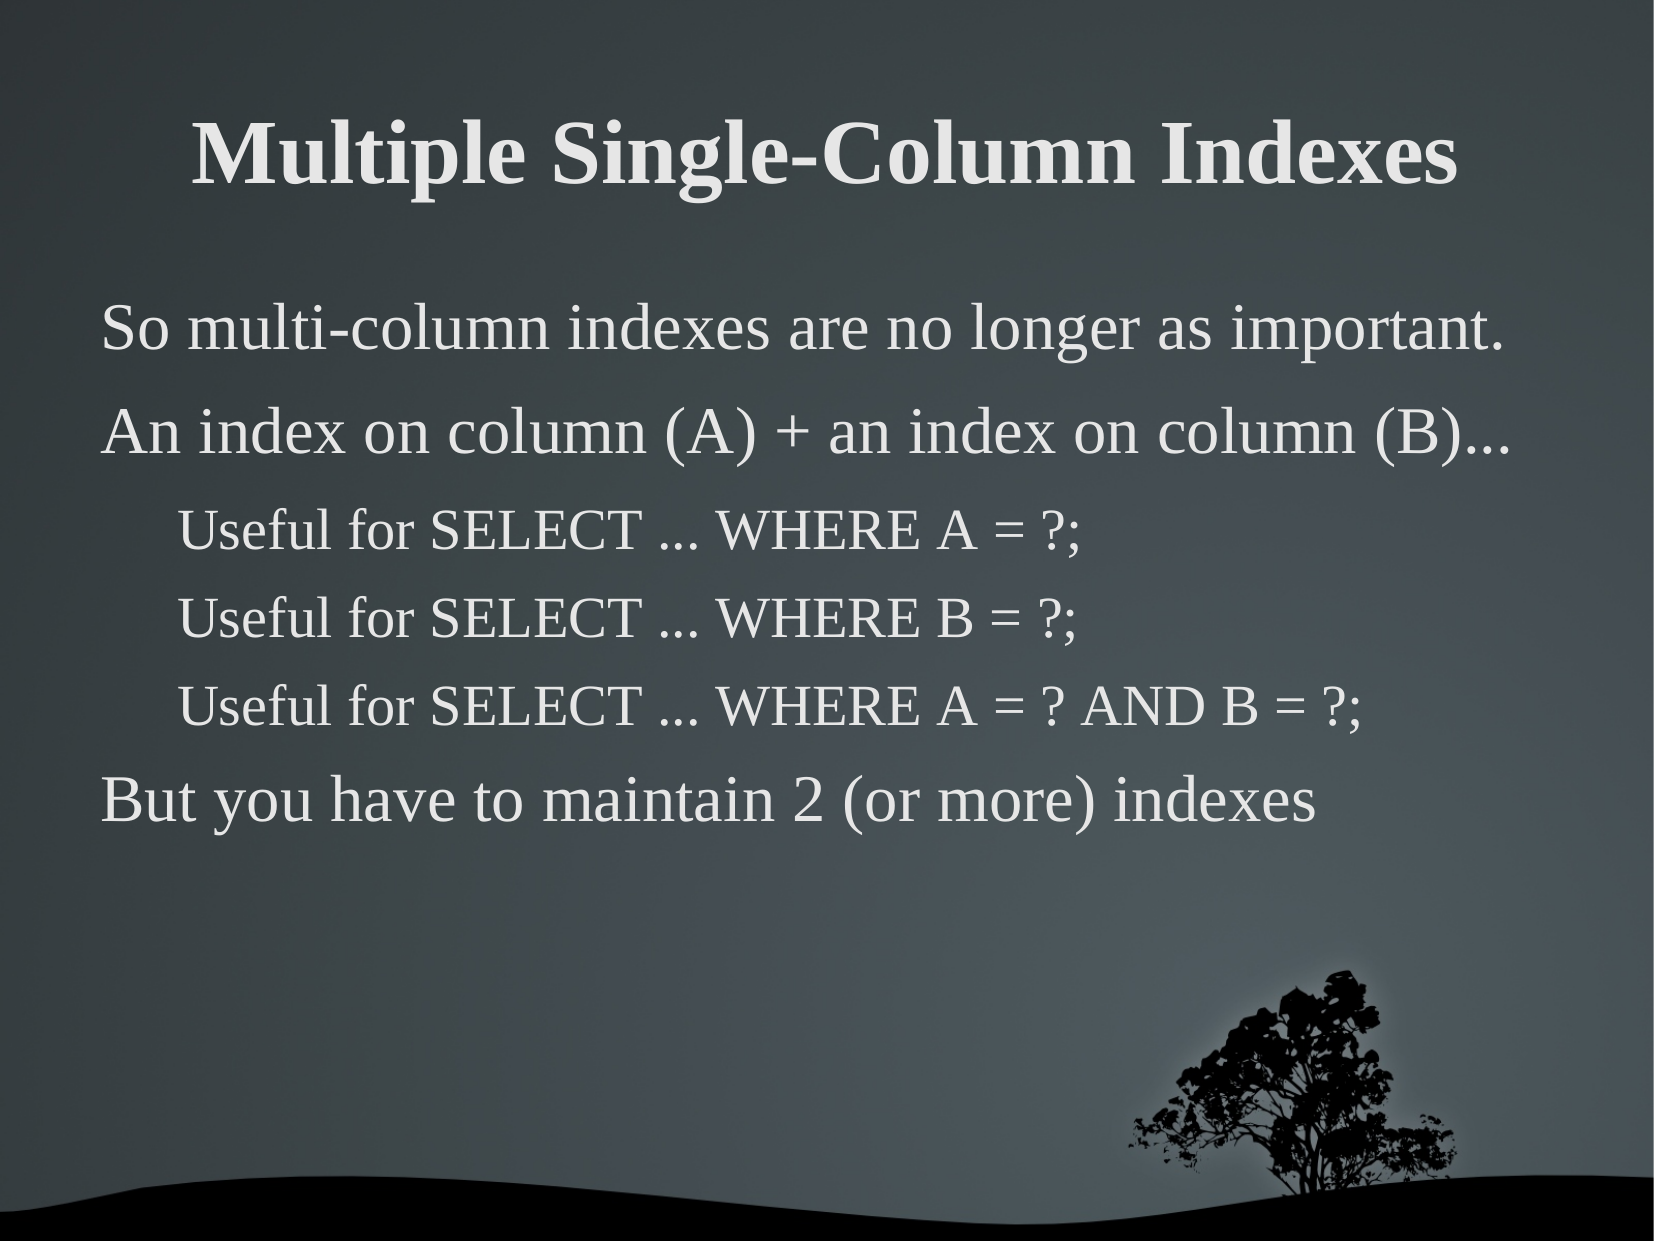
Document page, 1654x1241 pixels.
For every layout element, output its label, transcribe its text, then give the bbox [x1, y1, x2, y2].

list So multi-column indexes are no longer as important. An index on column (A) + an index on column (B)... Useful for SELECT ... WHERE A = ?; Useful for SELECT ... WHERE B = ?; Useful for SELECT ... WHERE A = ? AND B = ?; But you have to maintain 2 (or more) indexes [82, 290, 1571, 1094]
picture [0, 0, 1654, 1241]
title Multiple Single-Column Indexes [82, 56, 1571, 250]
